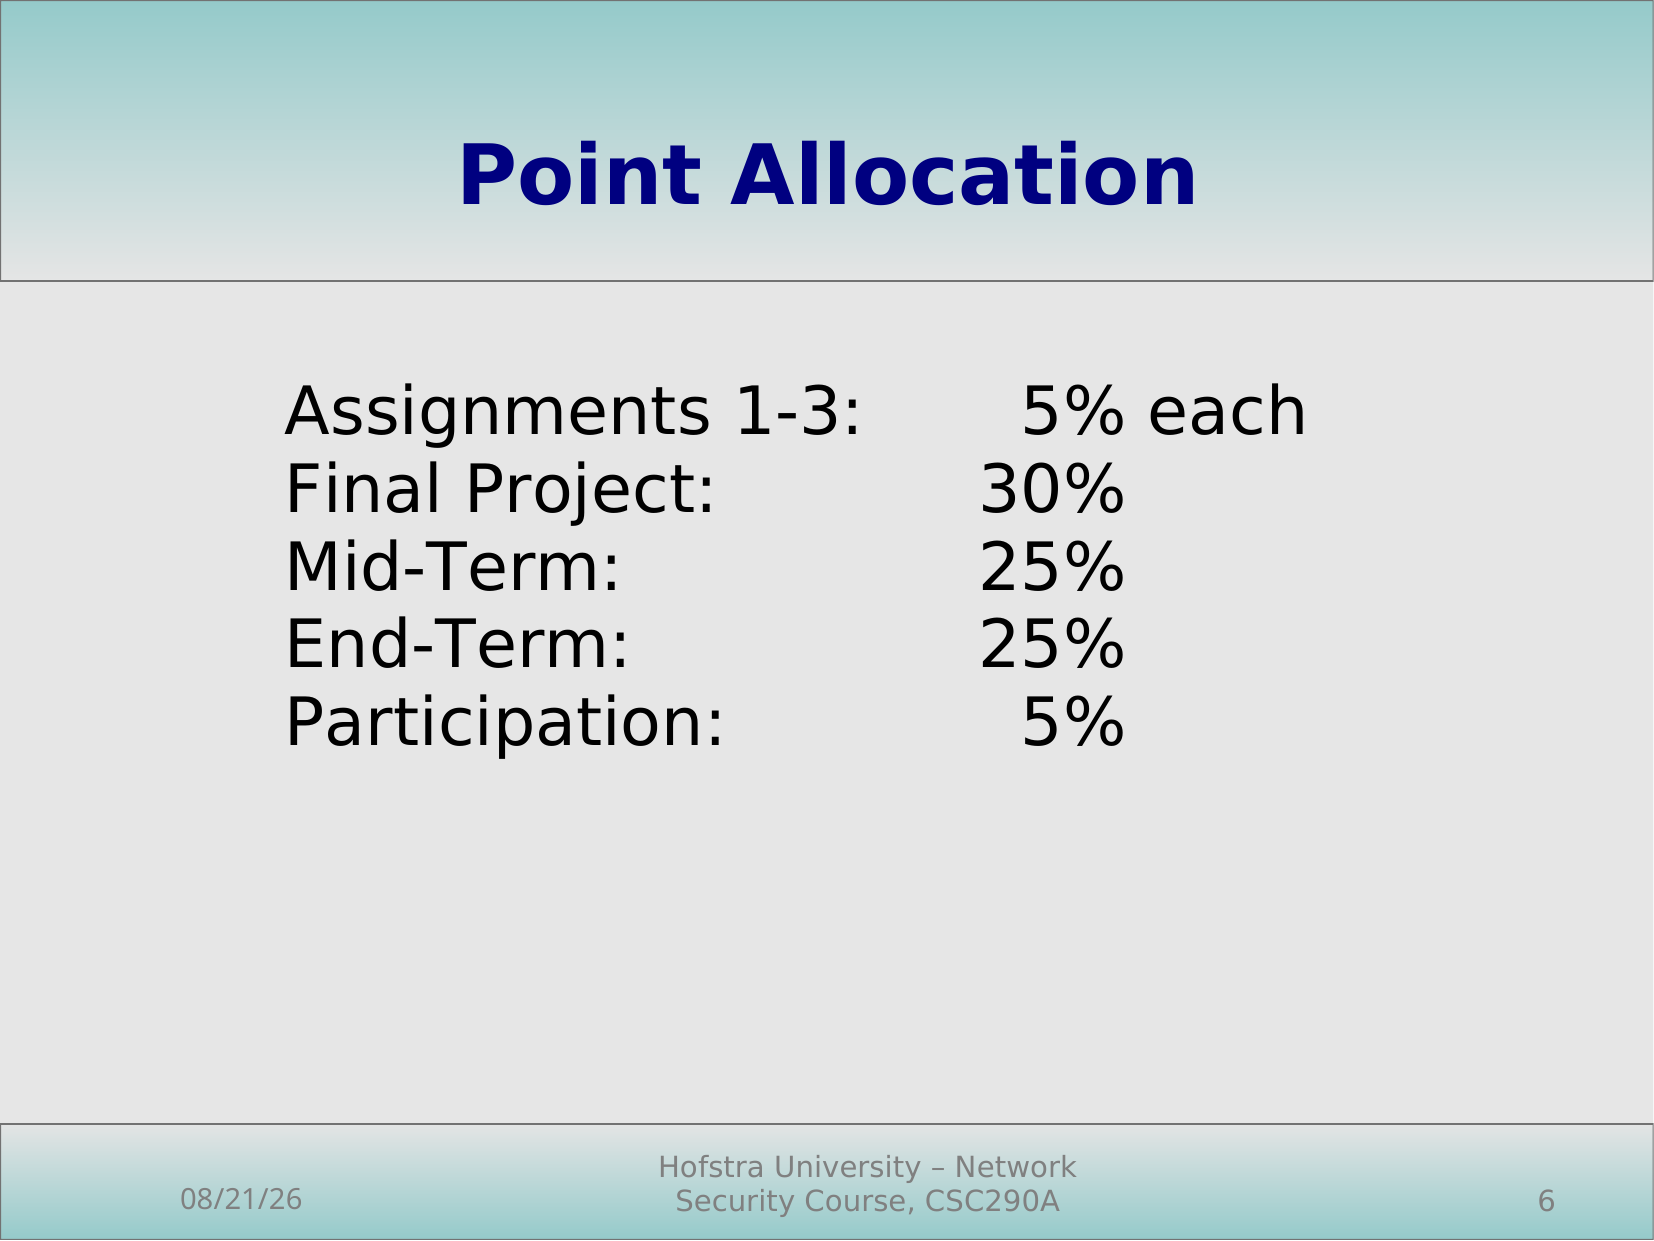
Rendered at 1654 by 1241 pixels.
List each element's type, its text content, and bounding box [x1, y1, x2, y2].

list Assignments 1-3: 5% each Final Project: 30% Mid-Term: 25% End-Term: 25% Participation: 5% [213, 364, 1620, 1109]
title Point Allocation [123, 87, 1534, 233]
